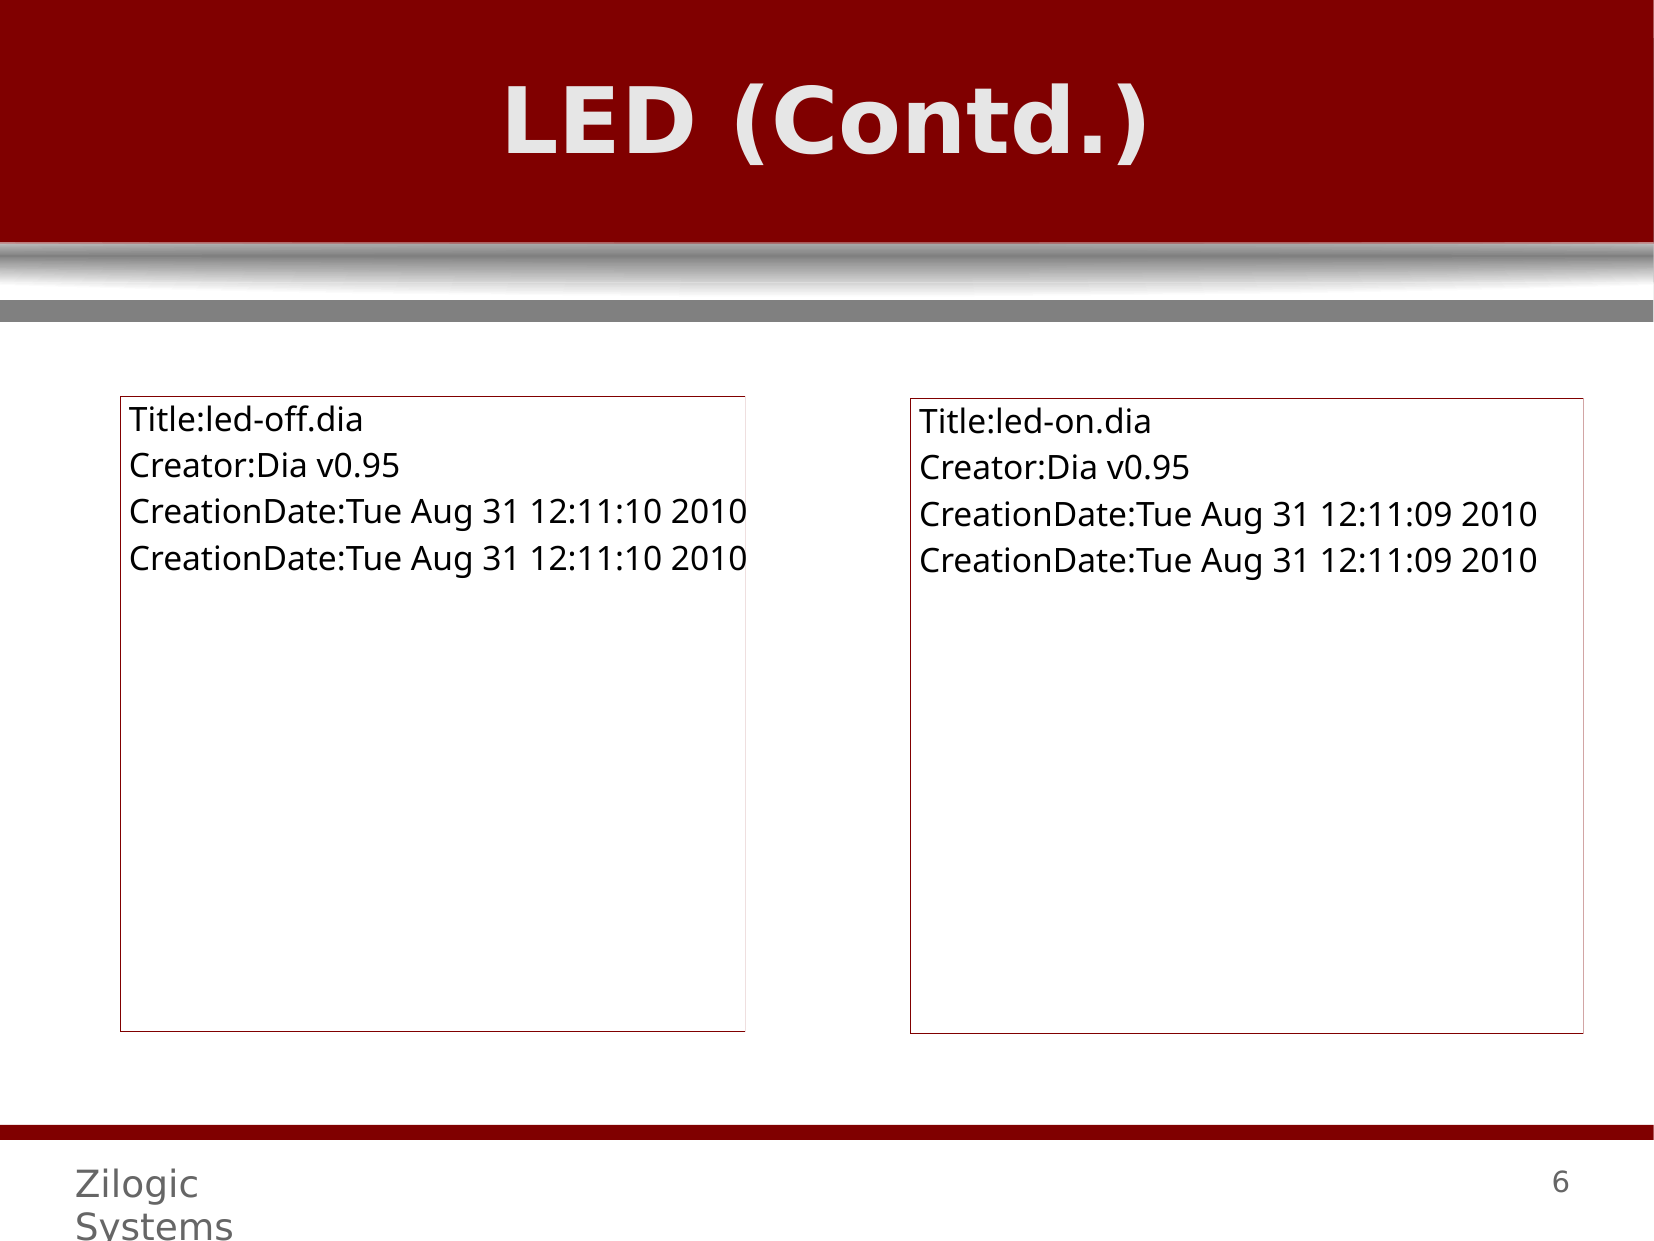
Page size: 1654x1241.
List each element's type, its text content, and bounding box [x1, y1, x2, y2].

picture [908, 396, 1584, 1034]
picture [118, 393, 746, 1032]
title LED (Contd.) [82, 26, 1571, 218]
